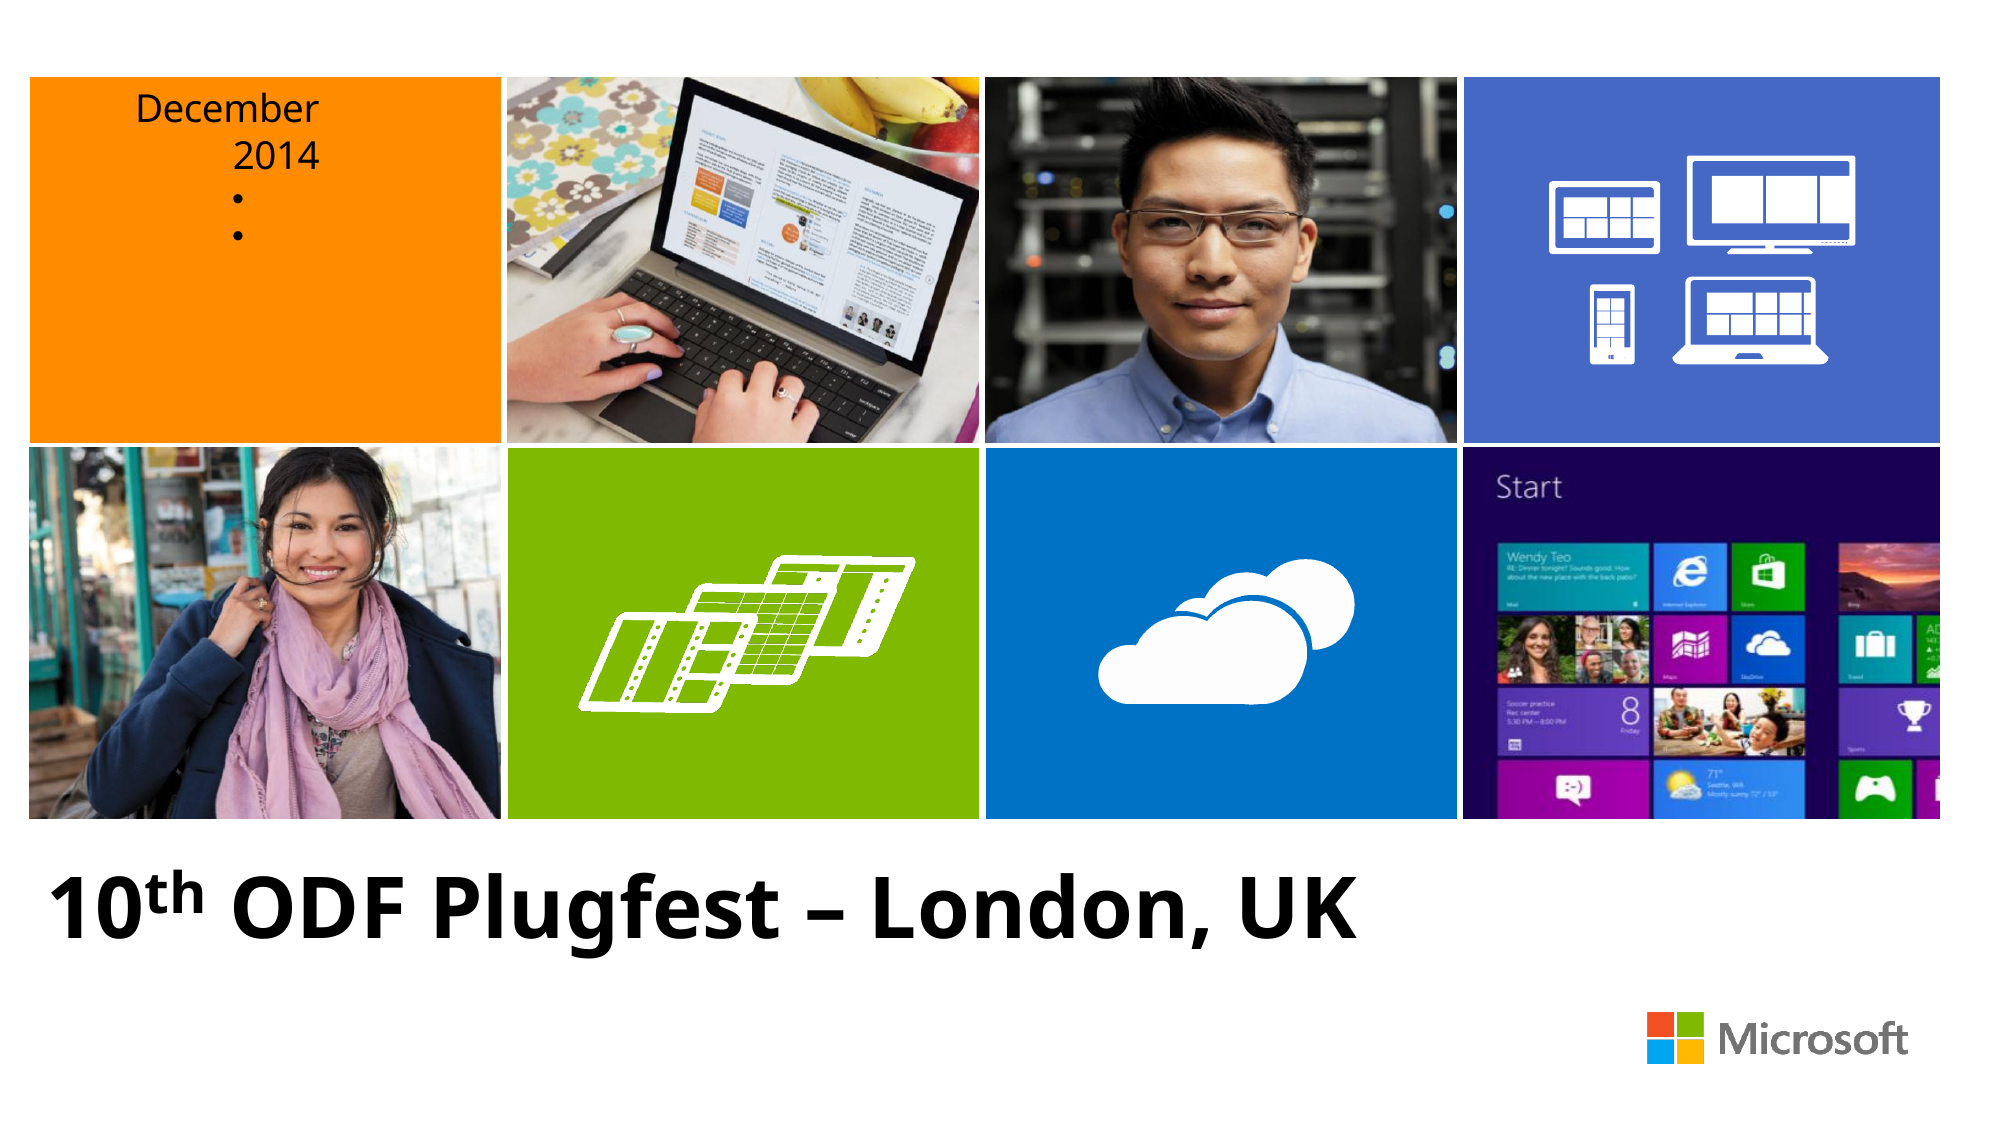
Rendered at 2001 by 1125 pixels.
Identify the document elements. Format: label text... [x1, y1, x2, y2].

list December 2014 [152, 258, 480, 508]
title 10th ODF Plugfest – London, UK [87, 921, 1784, 1033]
